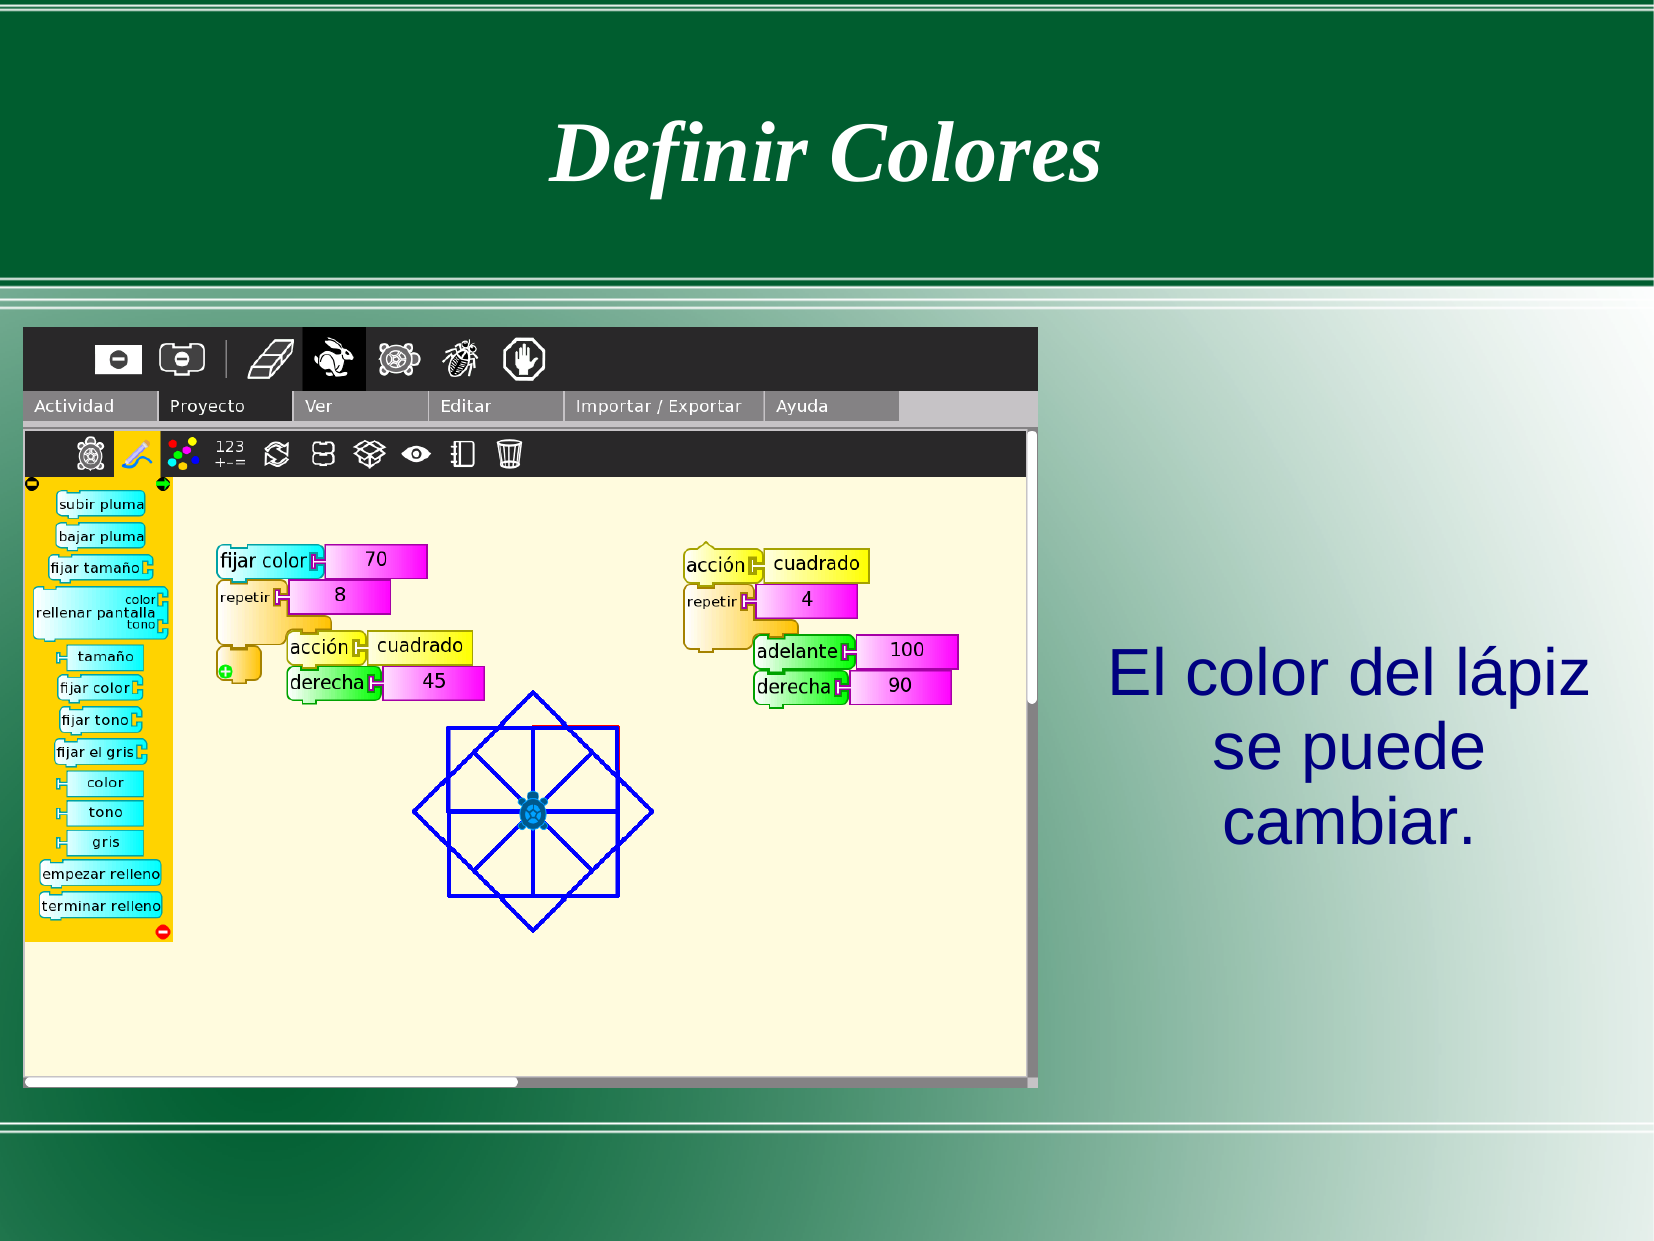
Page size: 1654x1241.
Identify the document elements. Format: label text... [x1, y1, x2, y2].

title Definir Colores [82, 49, 1571, 257]
subtitle El color del lápiz se puede cambiar. [1087, 337, 1613, 1156]
picture [0, 0, 1654, 1241]
